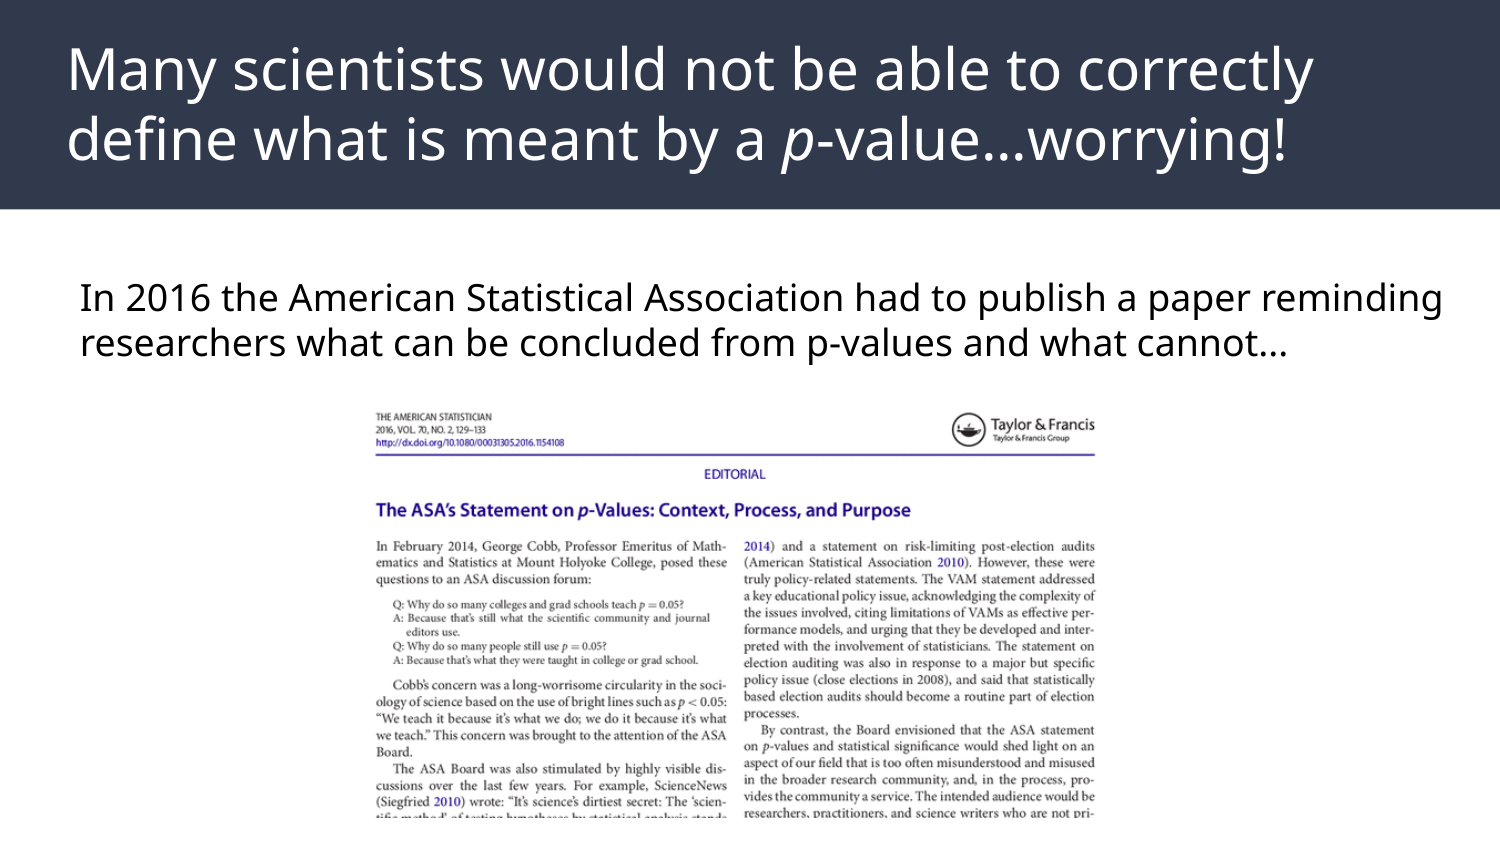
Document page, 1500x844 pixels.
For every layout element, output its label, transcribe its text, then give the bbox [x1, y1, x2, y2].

picture [361, 377, 1113, 818]
title Many scientists would not be able to correctly define what is meant by a p-value...worrying! [51, 16, 1449, 120]
text_box In 2016 the American Statistical Association had to publish a paper reminding researchers what can be concluded from p-values and what cannot... [64, 259, 1463, 824]
